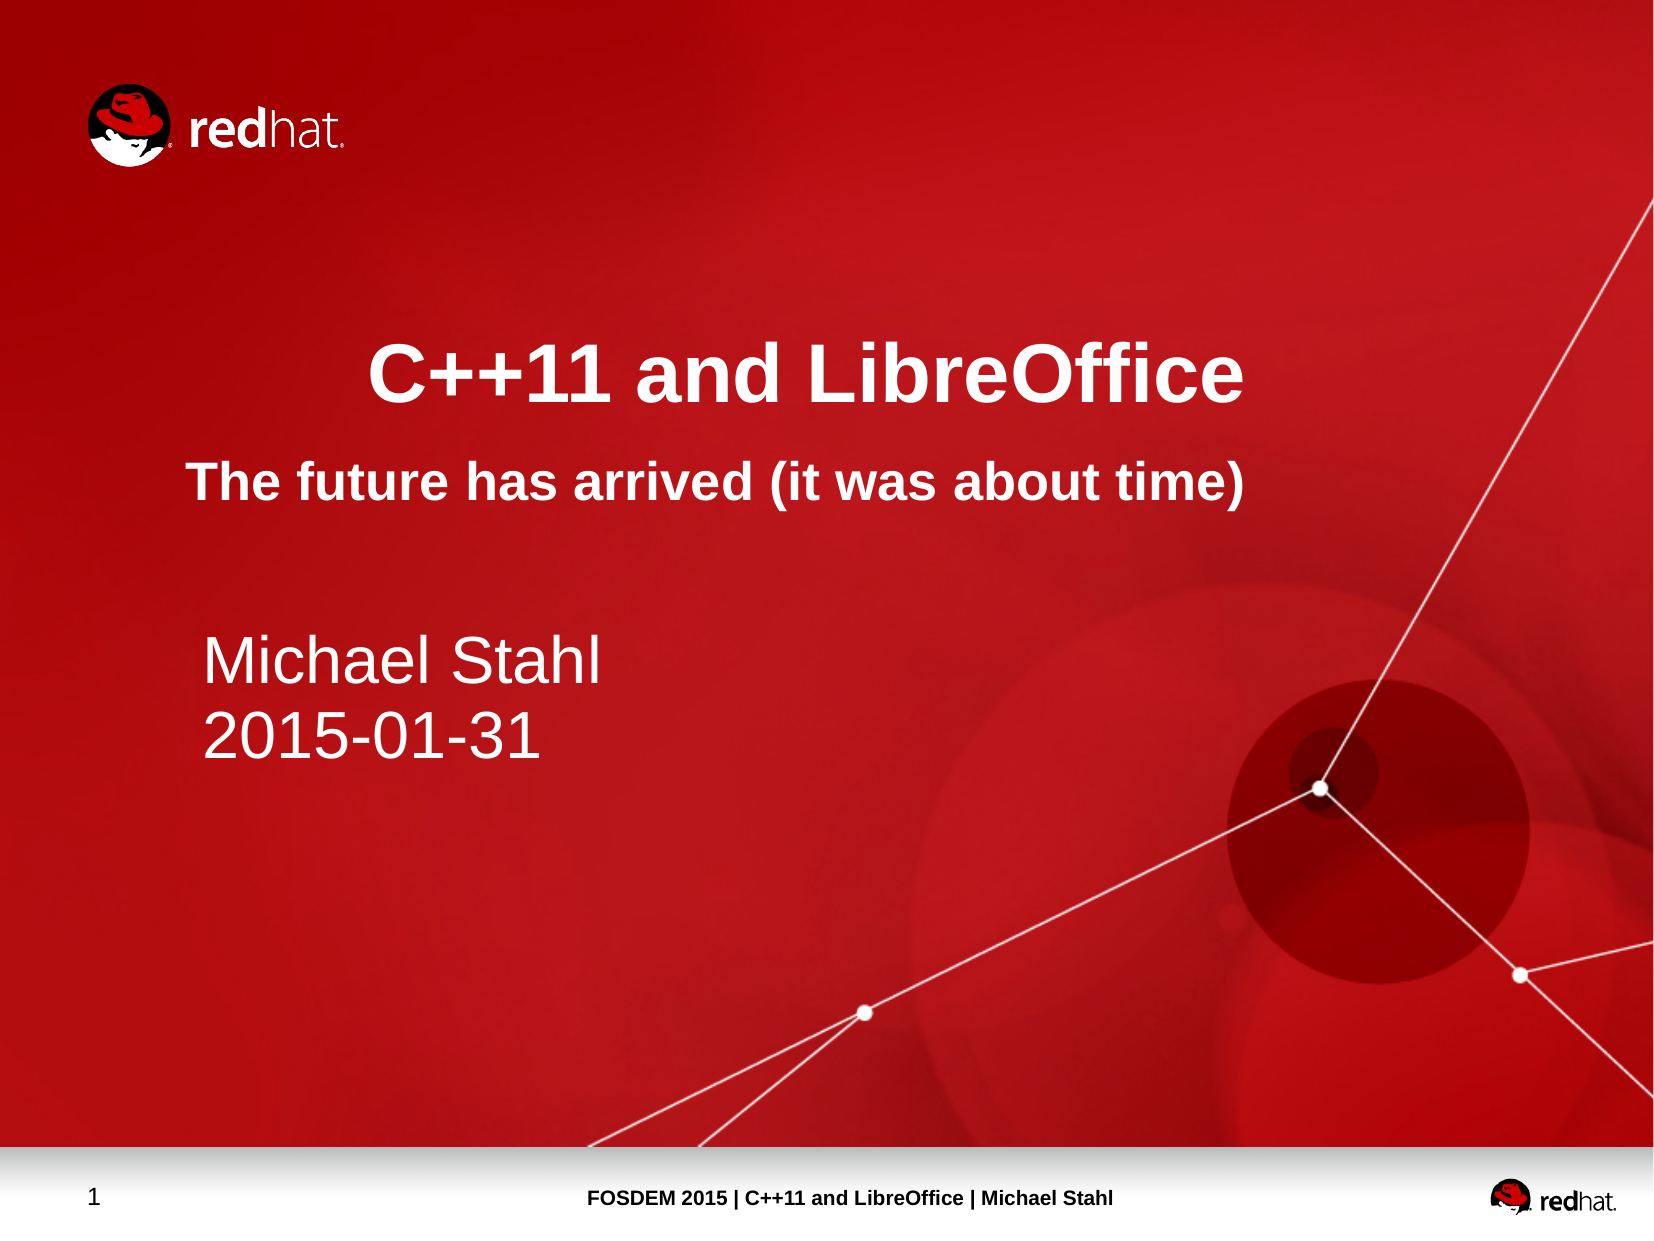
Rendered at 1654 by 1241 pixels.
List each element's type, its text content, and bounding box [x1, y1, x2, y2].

picture [0, 0, 1654, 1241]
text_box C++11 and LibreOffice The future has arrived (it was about time) [170, 273, 1408, 585]
text_box Michael Stahl 2015-01-31 [187, 615, 1455, 901]
